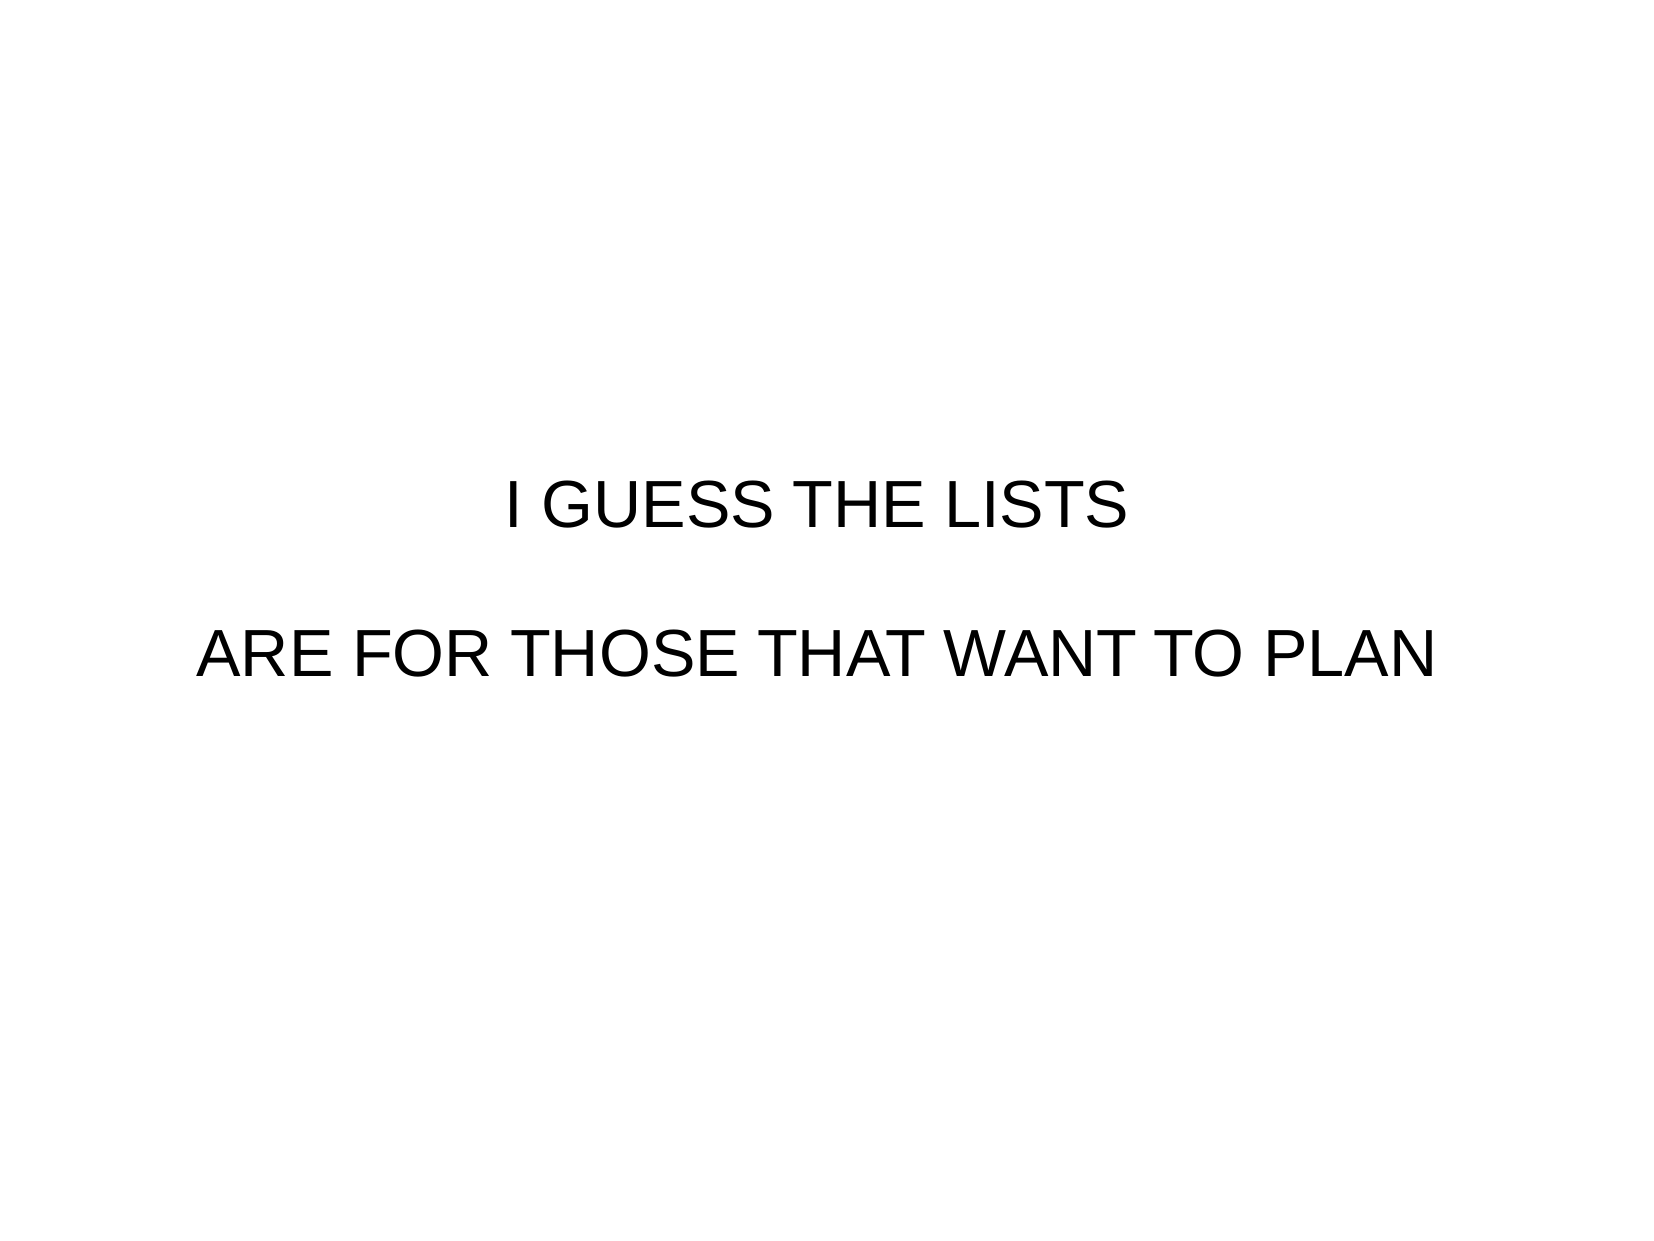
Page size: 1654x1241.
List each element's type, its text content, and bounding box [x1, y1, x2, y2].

subtitle I GUESS THE LISTS ARE FOR THOSE THAT WANT TO PLAN [82, 49, 1571, 1109]
